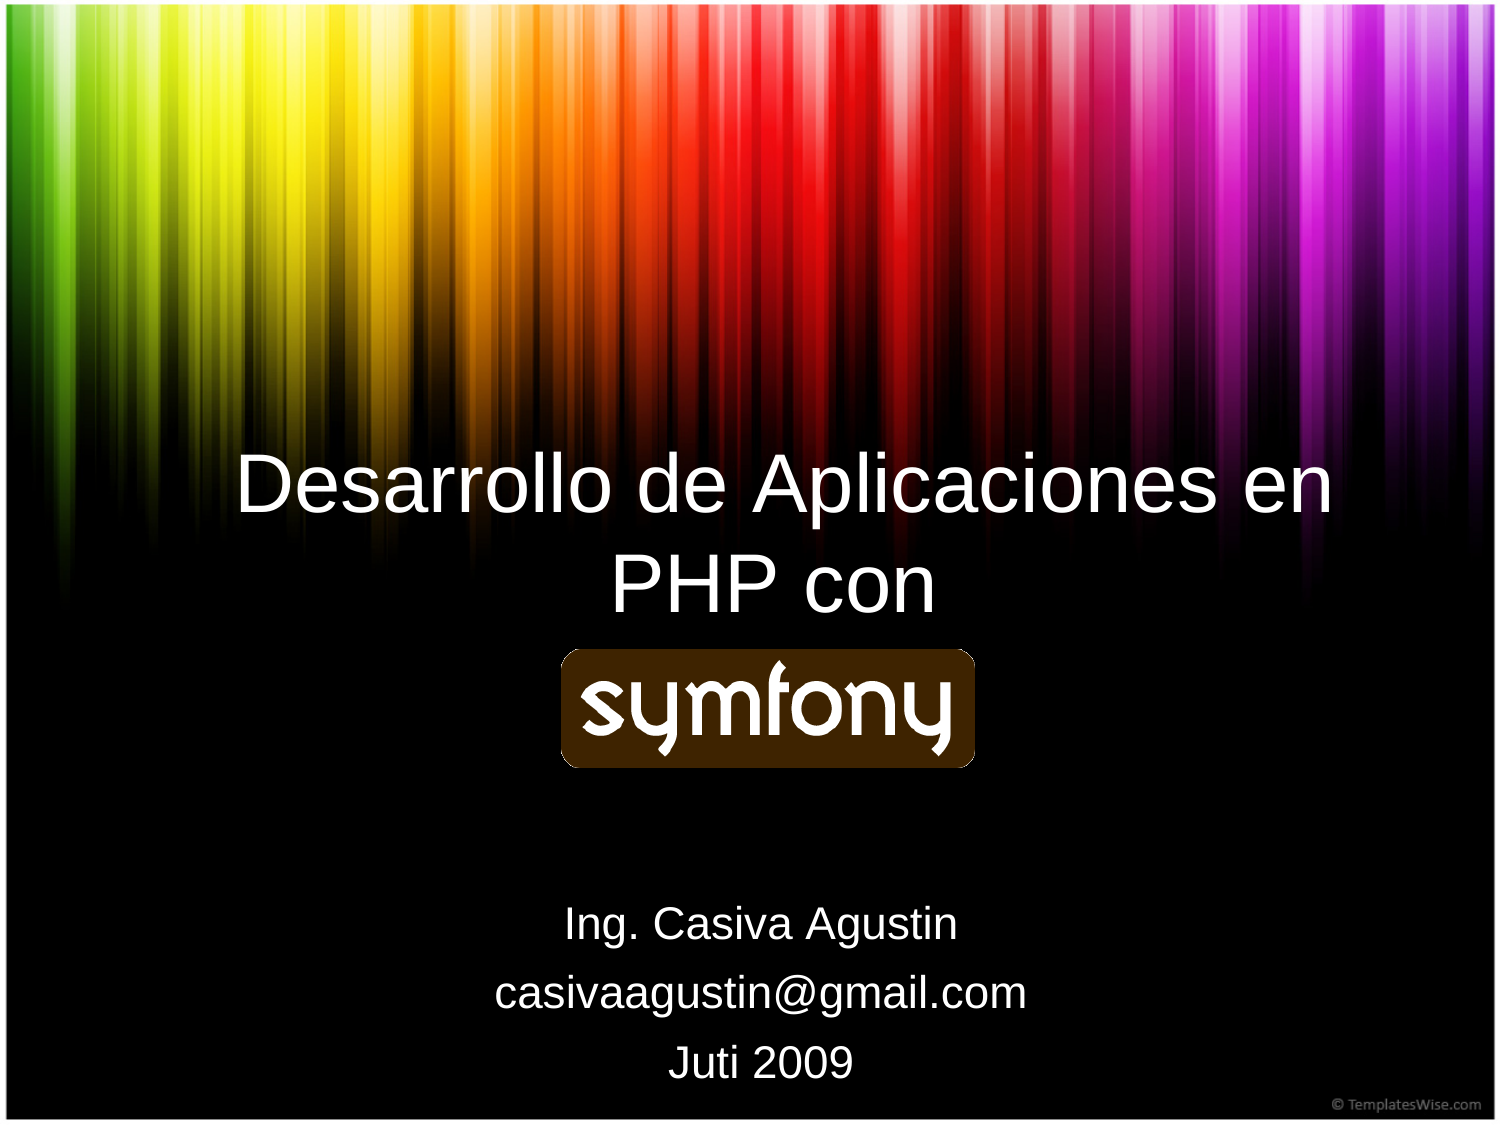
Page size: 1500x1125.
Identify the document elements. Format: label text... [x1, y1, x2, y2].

picture [0, 0, 1500, 1125]
text_box Ing. Casiva Agustin casivaagustin@gmail.com Juti 2009 [236, 885, 1287, 1095]
title Desarrollo de Aplicaciones en PHP con [147, 408, 1423, 650]
